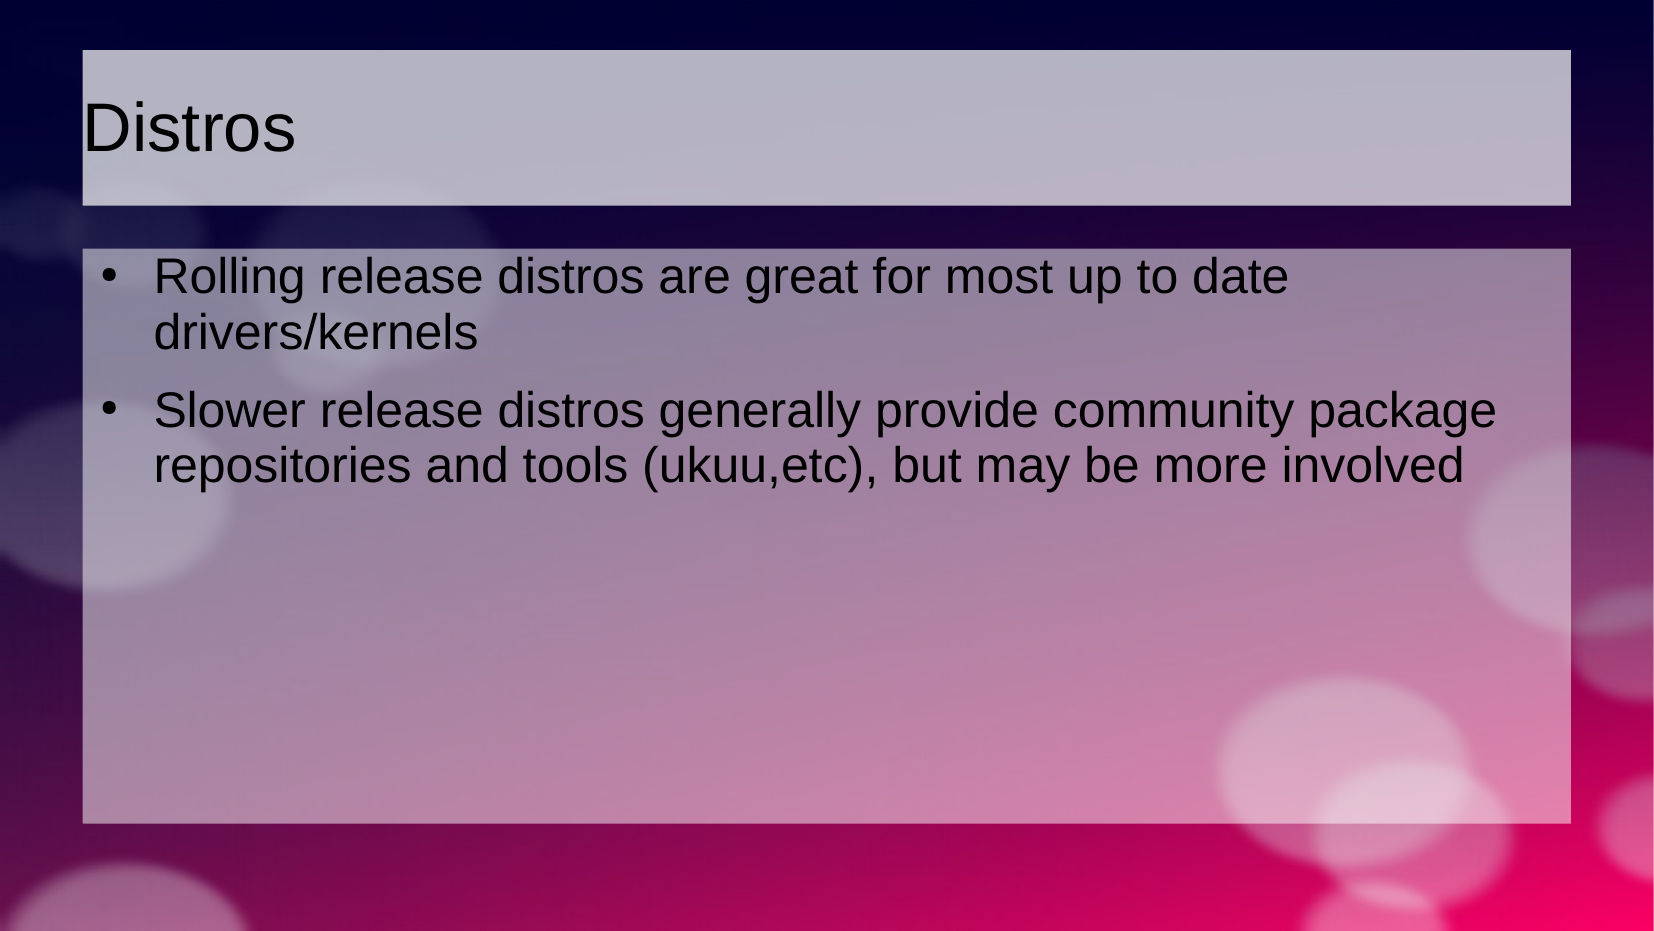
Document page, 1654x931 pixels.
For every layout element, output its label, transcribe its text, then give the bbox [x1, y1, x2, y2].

list Rolling release distros are great for most up to date drivers/kernels Slower release distros generally provide community package repositories and tools (ukuu,etc), but may be more involved [82, 248, 1571, 824]
picture [0, 0, 1654, 931]
title Distros [82, 50, 1571, 206]
